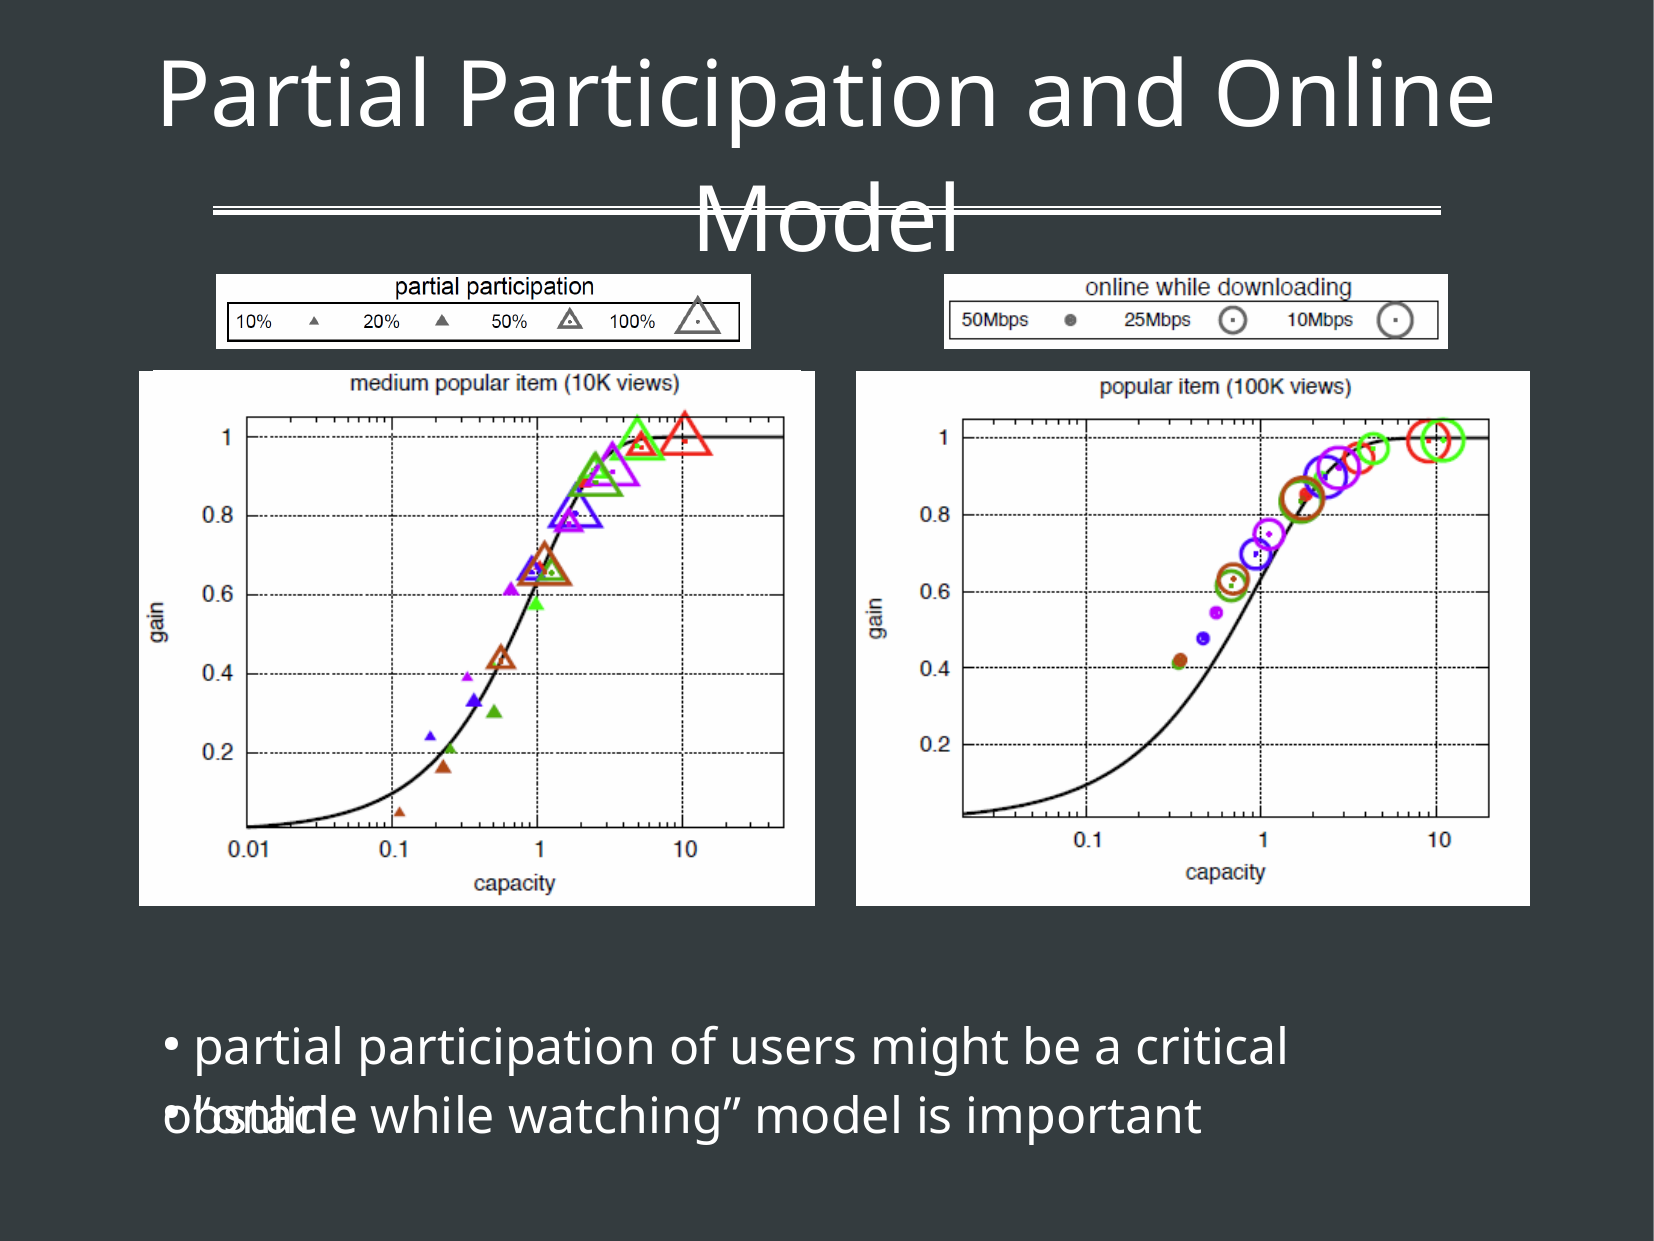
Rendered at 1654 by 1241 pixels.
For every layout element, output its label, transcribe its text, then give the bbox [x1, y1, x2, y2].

title Partial Participation and Online Model [83, 49, 1572, 257]
text_box “online while watching” model is important [147, 1003, 1506, 1172]
picture [0, 0, 1654, 1241]
